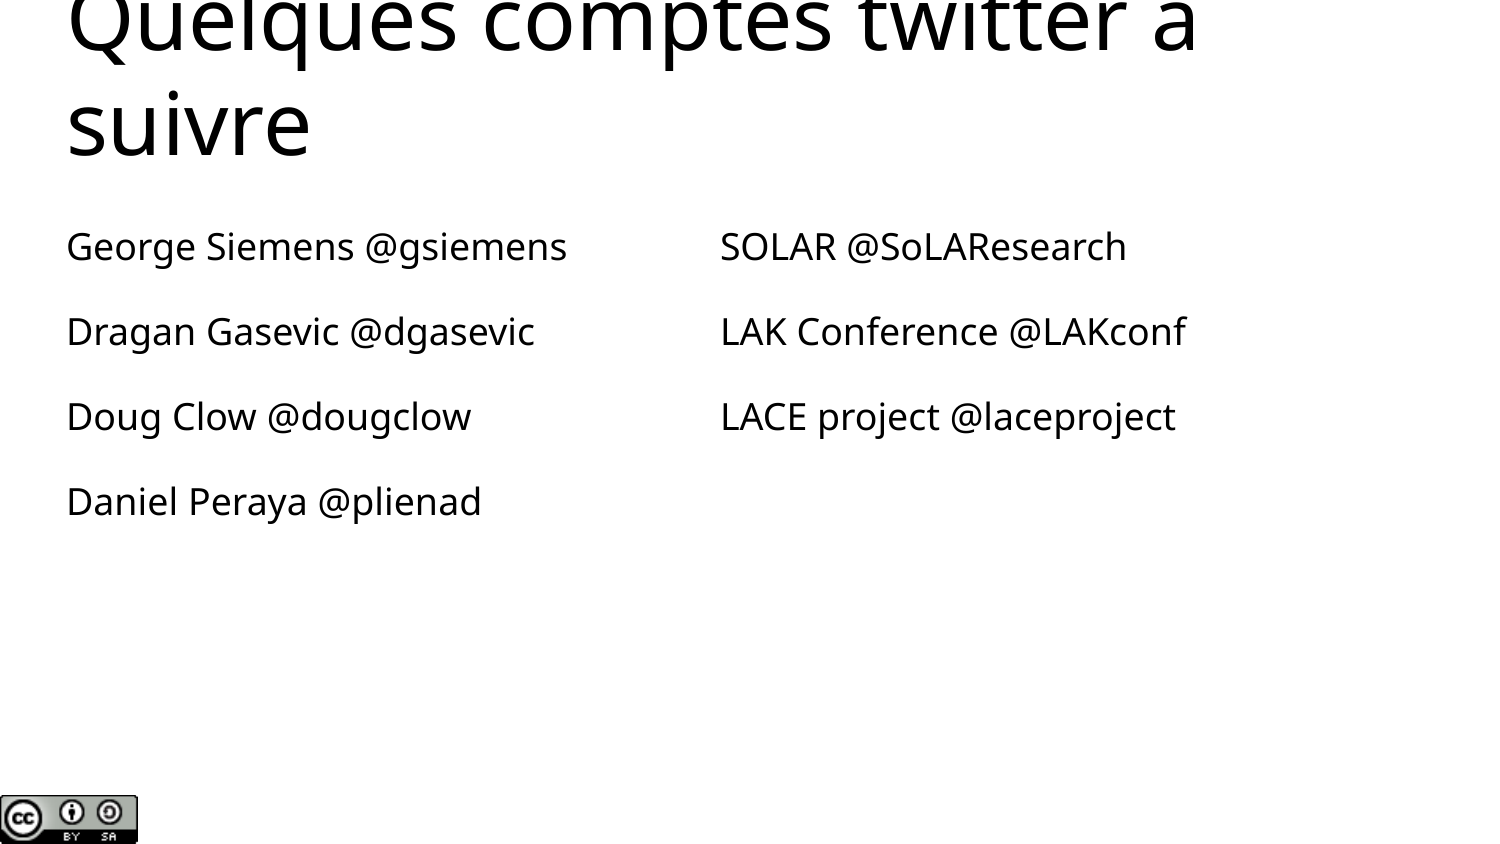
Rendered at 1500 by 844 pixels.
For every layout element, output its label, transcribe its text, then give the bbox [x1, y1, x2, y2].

text_box SOLAR @SoLAResearch LAK Conference @LAKconf LACE project @laceproject [705, 200, 1333, 694]
title Quelques comptes twitter à suivre [51, 51, 1449, 189]
list George Siemens @gsiemens Dragan Gasevic @dgasevic Doug Clow @dougclow Daniel Peraya @plienad [51, 200, 706, 752]
picture [0, 795, 138, 844]
